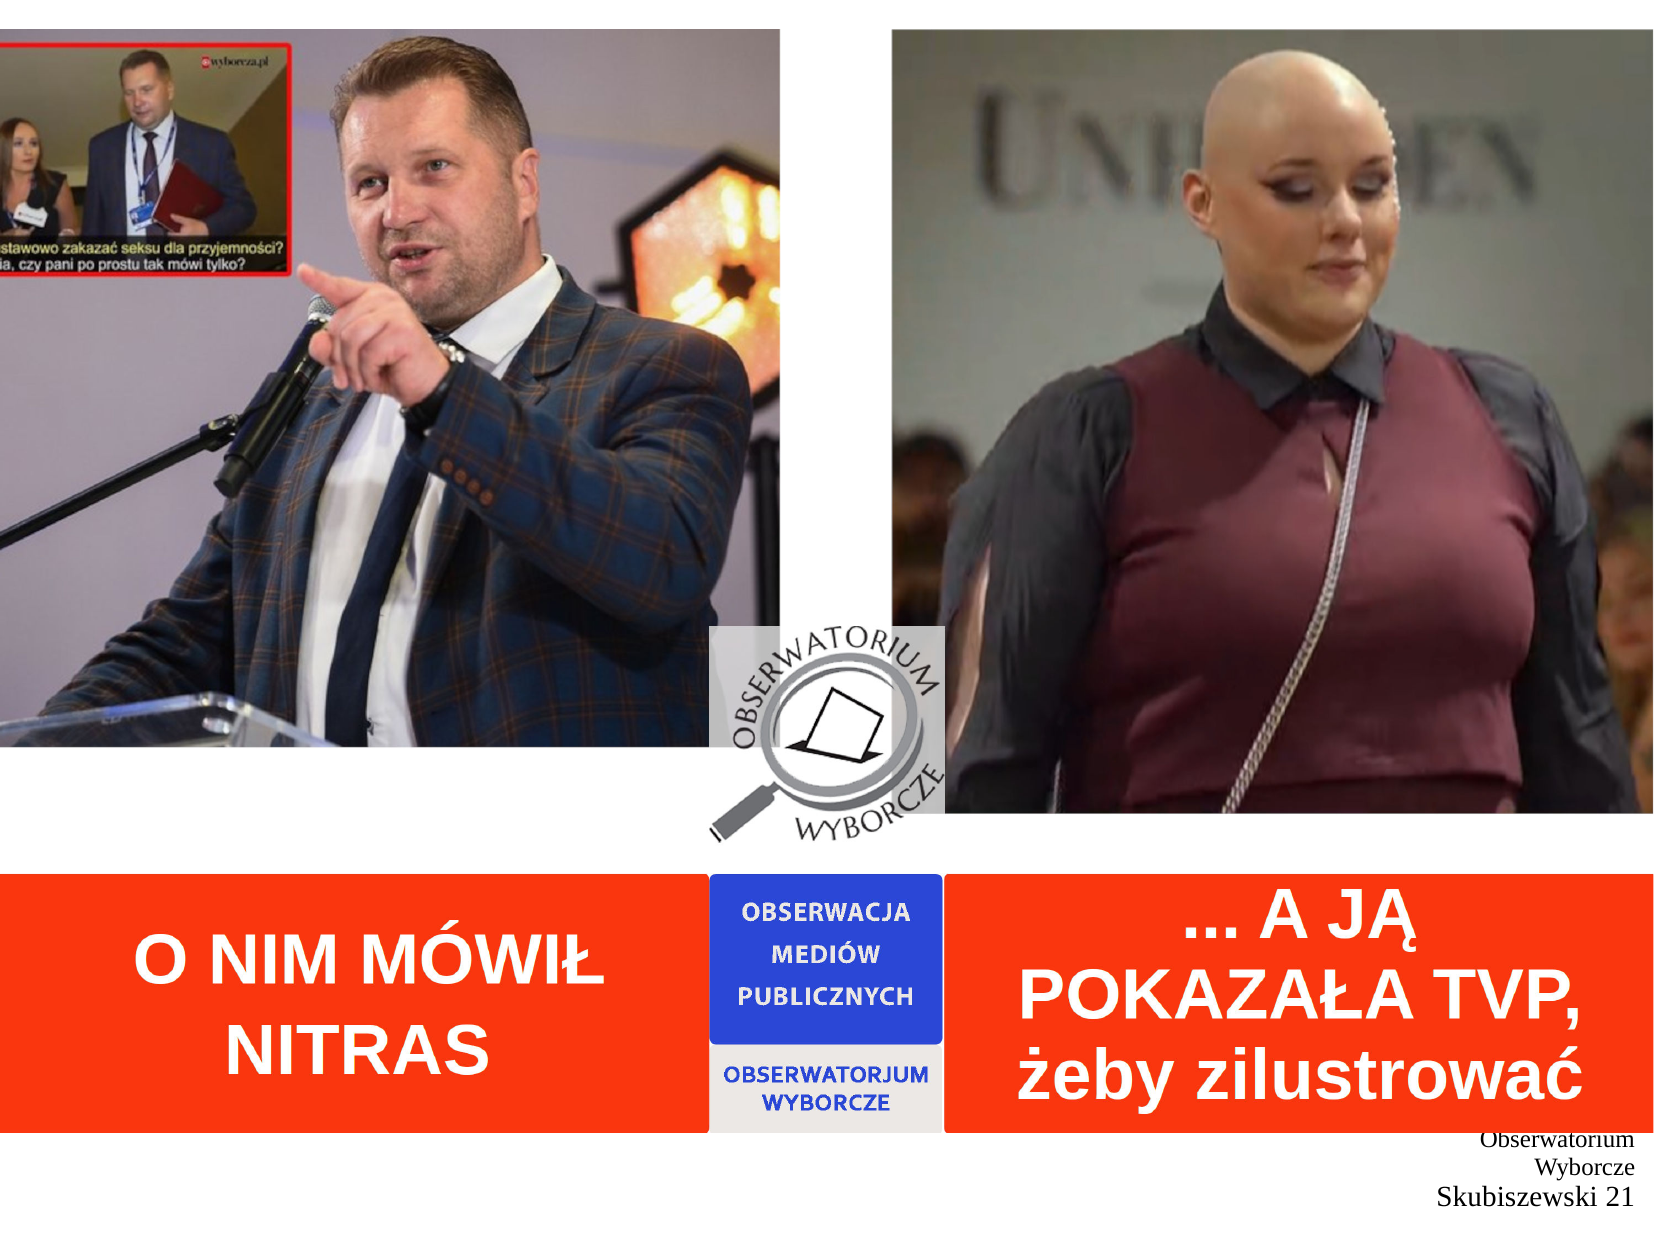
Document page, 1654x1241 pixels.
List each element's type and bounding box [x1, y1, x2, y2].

picture [0, 29, 1654, 1133]
